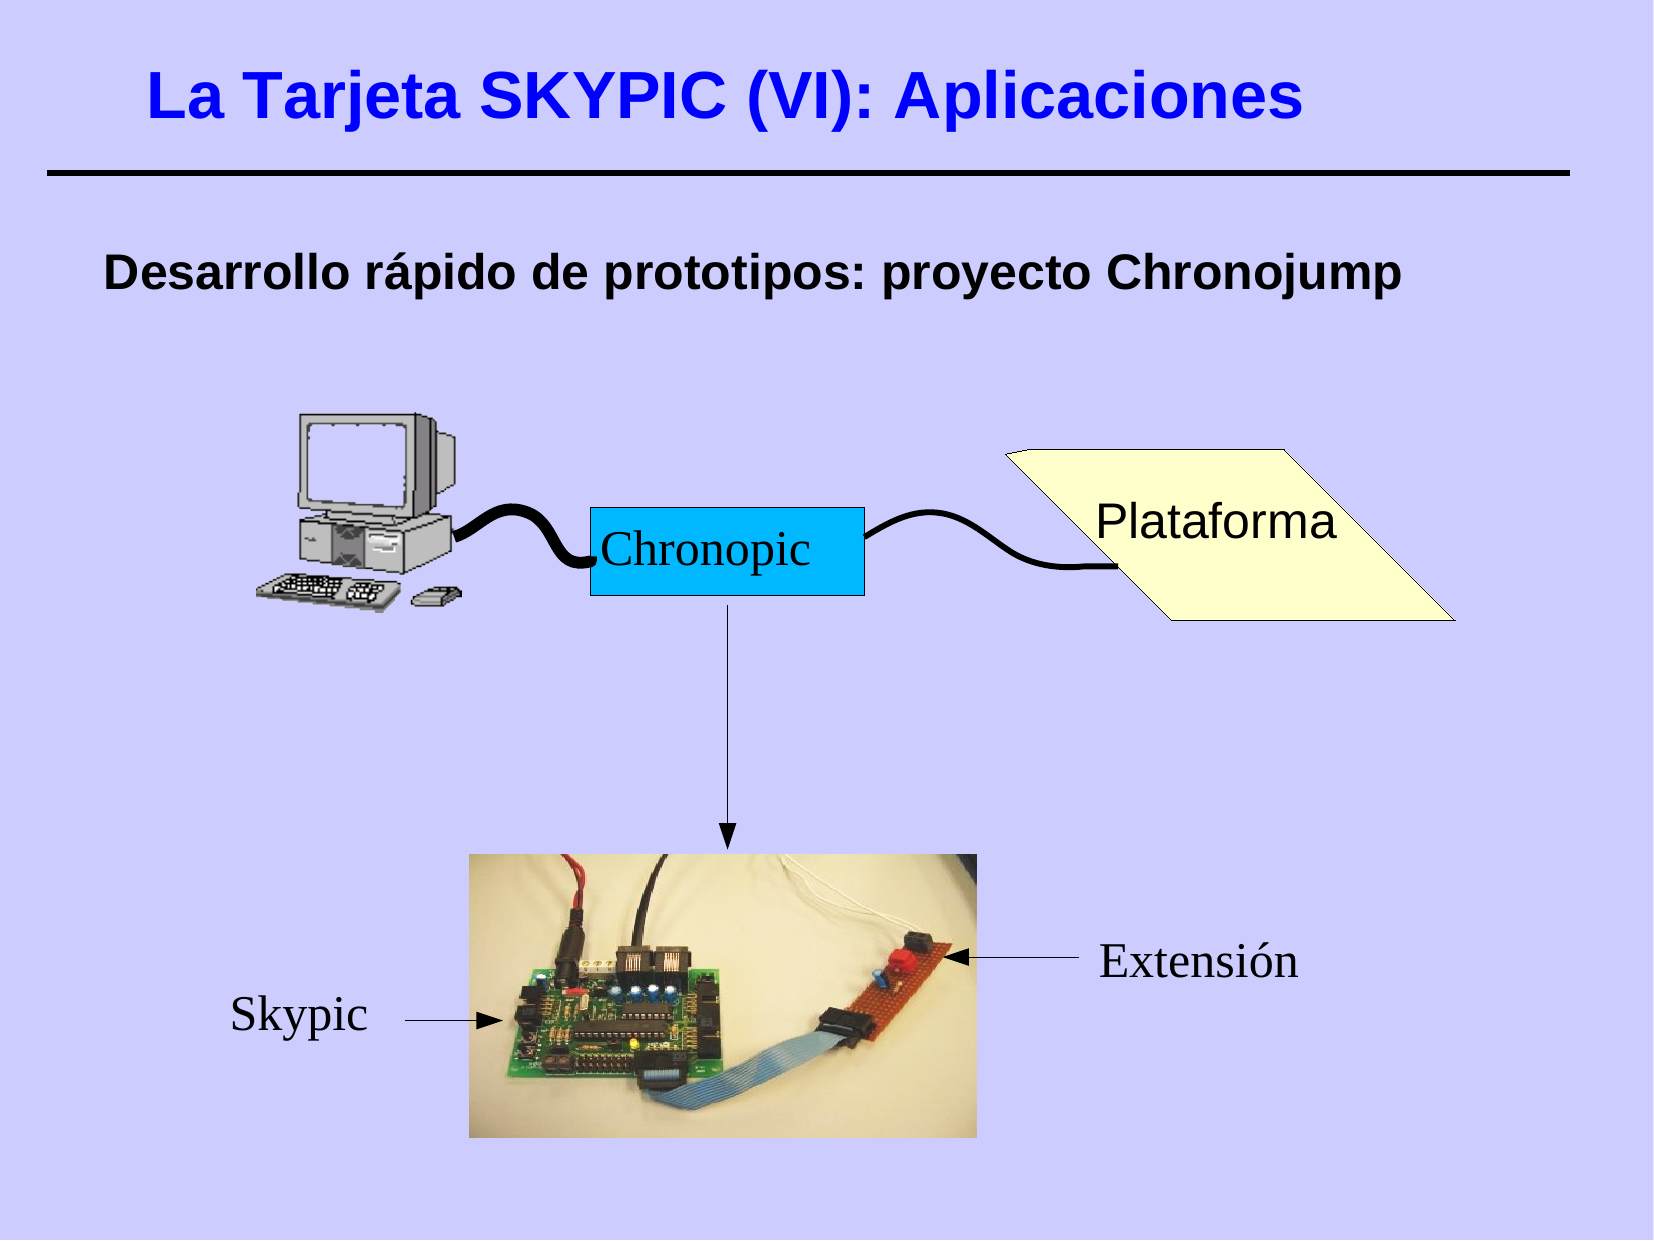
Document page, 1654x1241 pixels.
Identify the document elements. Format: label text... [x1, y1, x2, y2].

picture [256, 412, 462, 613]
picture [469, 854, 977, 1138]
text_box [1005, 449, 1328, 544]
text_box [1101, 498, 1456, 621]
text_box Chronopic [600, 520, 849, 580]
text_box [590, 507, 865, 596]
text_box Desarrollo rápido de prototipos: proyecto Chronojump [91, 244, 1614, 330]
title La Tarjeta SKYPIC (VI): Aplicaciones [88, 0, 1364, 178]
text_box Plataforma [1095, 493, 1333, 550]
text_box Extensión [1098, 932, 1340, 992]
text_box Skypic [229, 986, 390, 1045]
